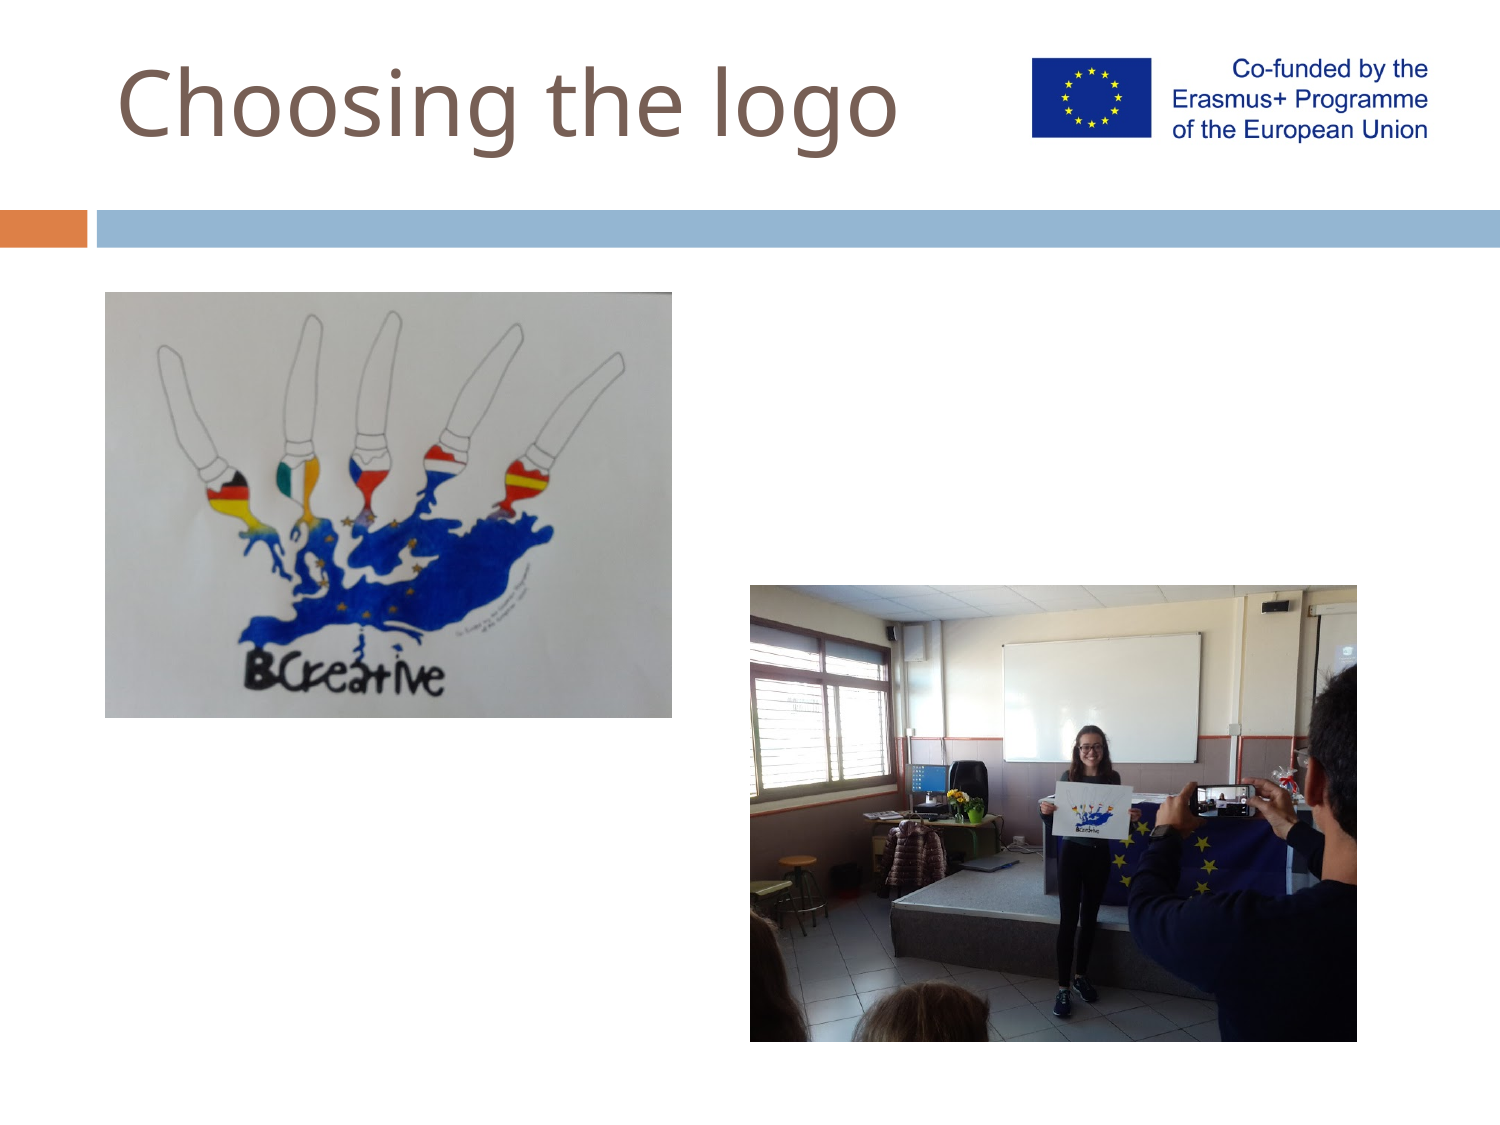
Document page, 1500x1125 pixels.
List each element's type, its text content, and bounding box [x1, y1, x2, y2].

title Choosing the logo [100, 37, 1438, 200]
picture [1007, 35, 1448, 161]
picture [105, 292, 672, 718]
picture [750, 585, 1357, 1042]
